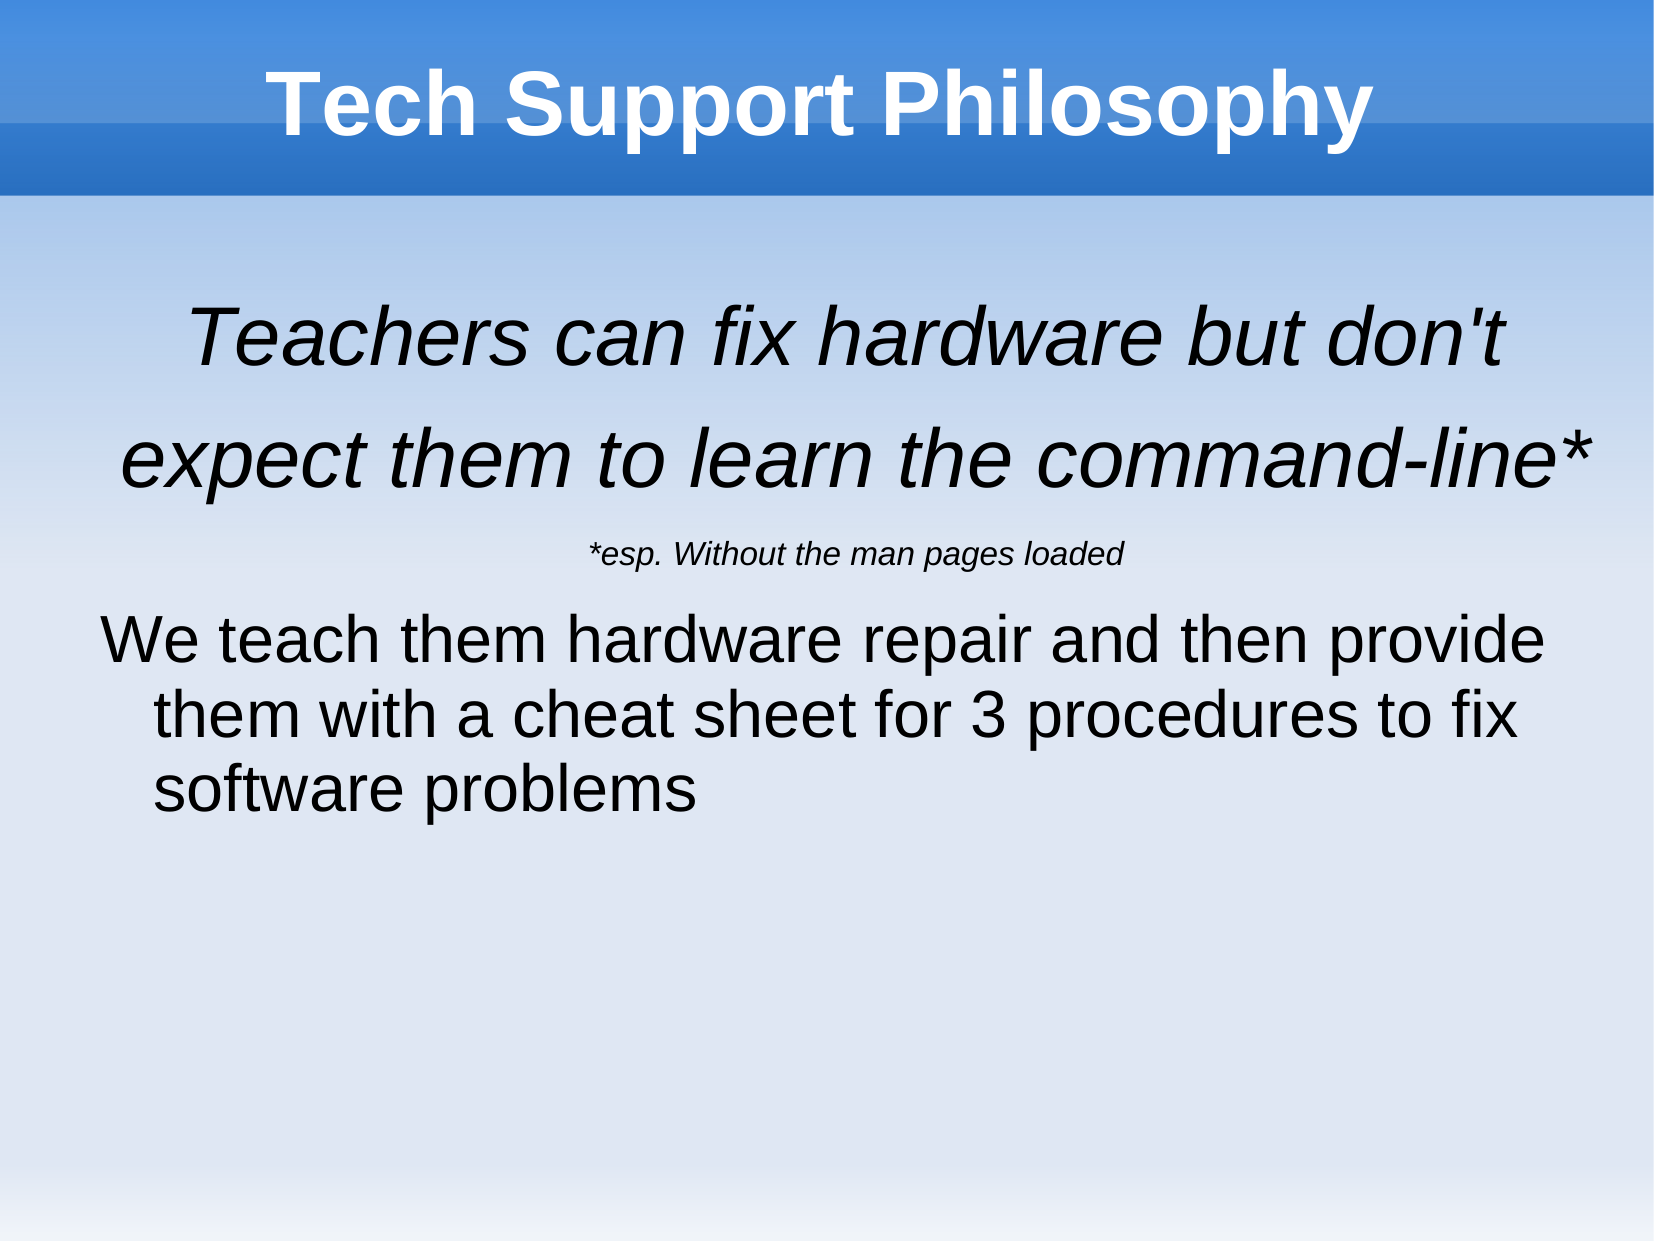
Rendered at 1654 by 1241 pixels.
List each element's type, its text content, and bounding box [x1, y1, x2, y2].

title Tech Support Philosophy [76, 7, 1565, 200]
picture [0, 0, 1654, 1241]
list Teachers can fix hardware but don't expect them to learn the command-line* *esp. Without the man pages loaded We teach them hardware repair and then provide them with a cheat sheet for 3 procedures to fix software problems [82, 290, 1613, 1094]
